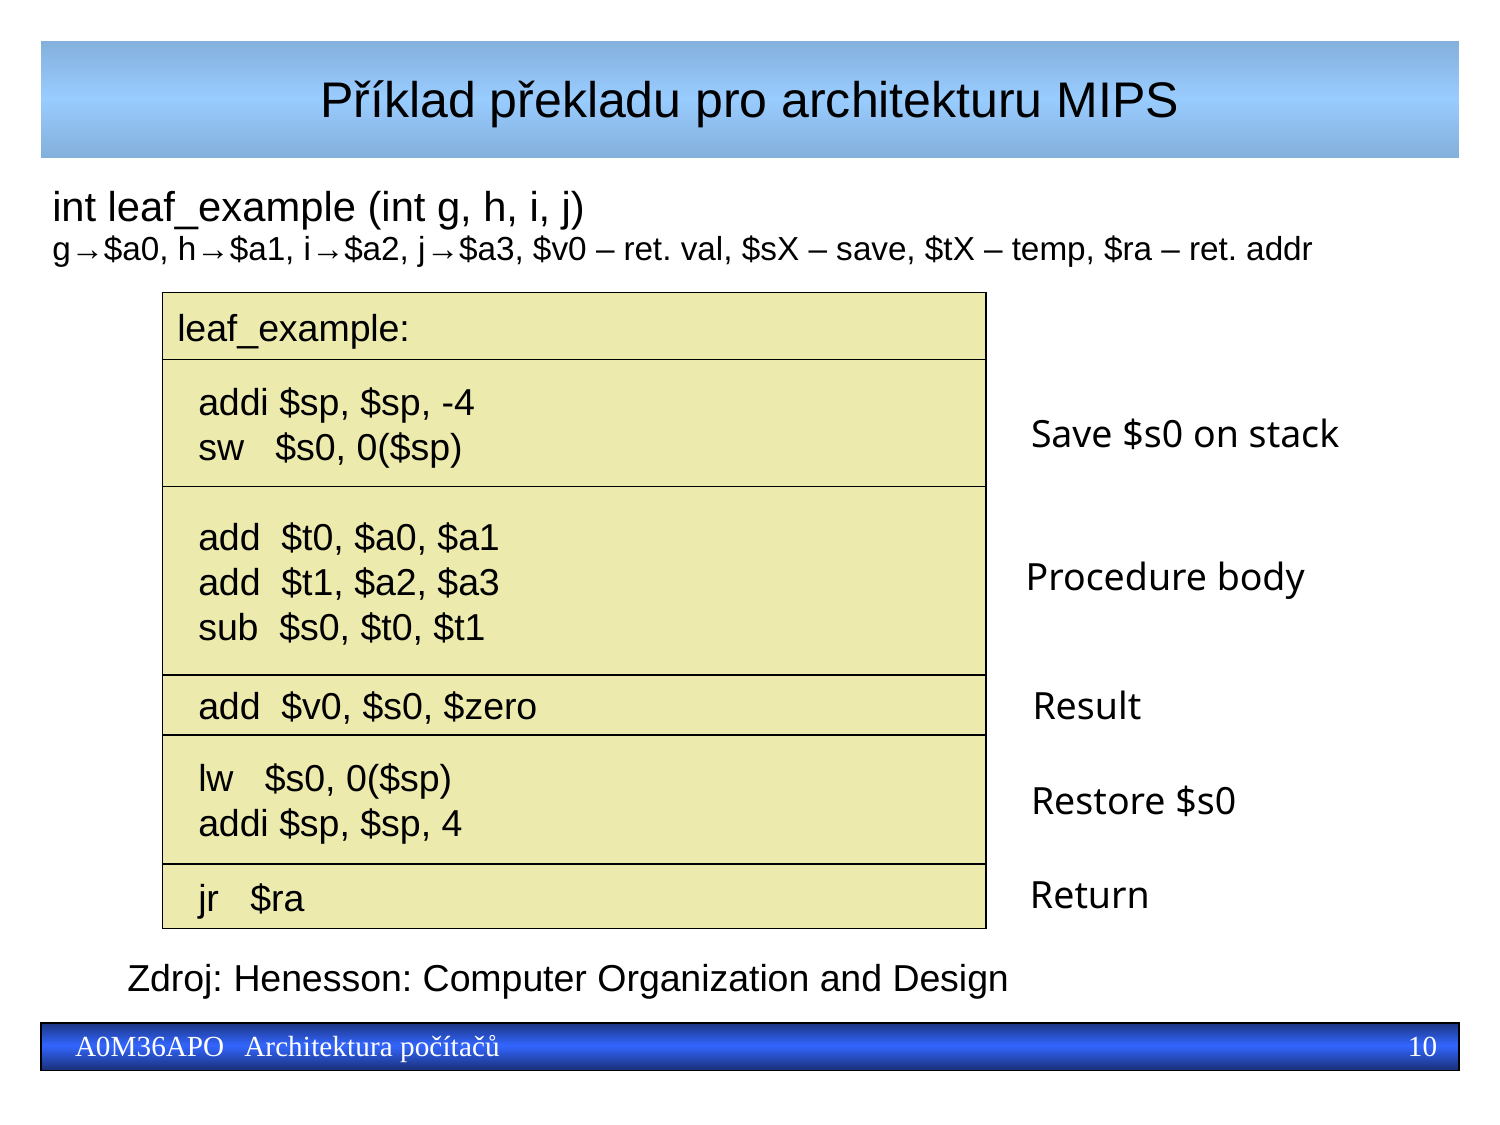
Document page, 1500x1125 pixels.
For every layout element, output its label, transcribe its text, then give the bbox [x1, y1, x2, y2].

text_box Result [1017, 674, 1157, 736]
text_box Save $s0 on stack [1016, 402, 1355, 464]
text_box Zdroj: Henesson: Computer Organization and Design [112, 949, 1263, 1007]
text_box add $t0, $a0, $a1 add $t1, $a2, $a3 sub $s0, $t0, $t1 [162, 486, 987, 674]
title Příklad překladu pro architekturu MIPS [41, 41, 1459, 158]
text_box int leaf_example (int g, h, i, j) g→$a0, h→$a1, i→$a2, j→$a3, $v0 – ret. val, $sX – save, $tX – temp, $ra – ret. addr [37, 176, 1450, 275]
text_box Return [1015, 863, 1165, 925]
text_box jr $ra [162, 863, 987, 929]
text_box addi $sp, $sp, -4 sw $s0, 0($sp) [162, 360, 987, 486]
text_box lw $s0, 0($sp) addi $sp, $sp, 4 [162, 734, 987, 863]
text_box Procedure body [1010, 544, 1321, 606]
text_box add $v0, $s0, $zero [162, 674, 987, 734]
text_box Restore $s0 [1016, 769, 1252, 830]
text_box leaf_example: [162, 292, 987, 360]
